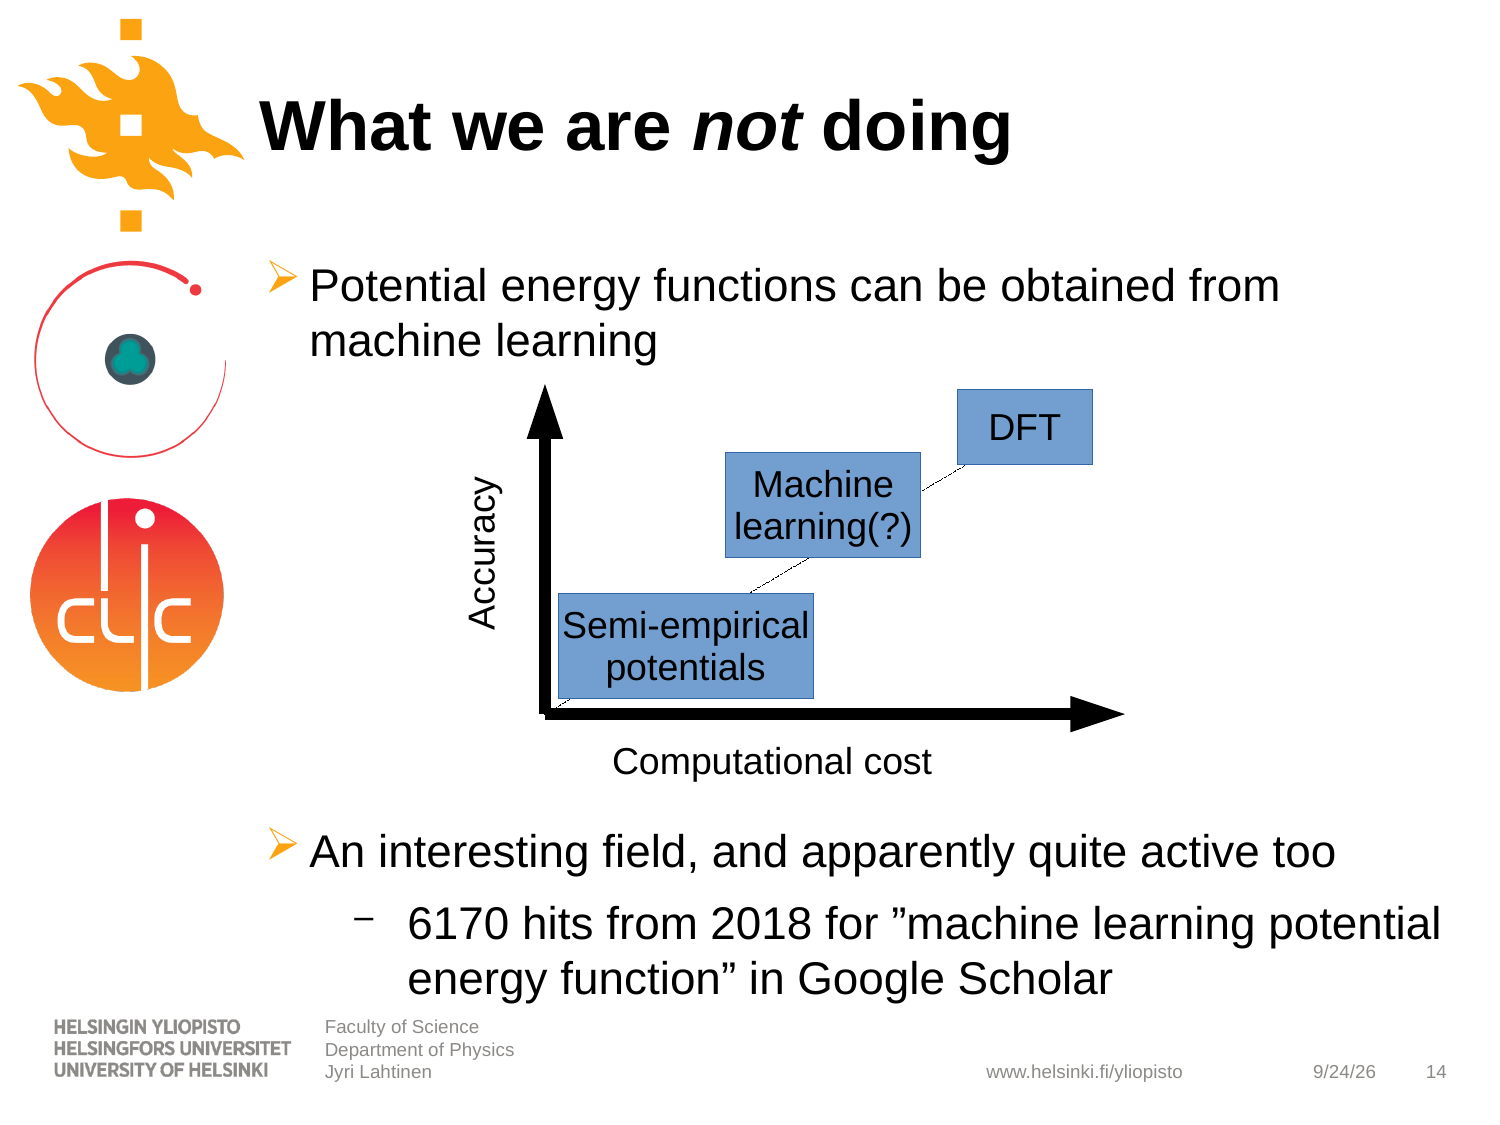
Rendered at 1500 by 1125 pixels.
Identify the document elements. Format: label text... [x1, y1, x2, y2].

slide_number <number> [1376, 1011, 1447, 1083]
title What we are not doing [259, 30, 1447, 214]
picture [53, 1017, 292, 1079]
footer Faculty of Science Department of Physics Jyri Lahtinen [324, 1011, 750, 1083]
text_box Computational cost [597, 732, 948, 790]
text_box Semi-empirical potentials [558, 593, 814, 699]
picture [0, 255, 272, 740]
list Potential energy functions can be obtained from machine learning An interesting field, and apparently quite active too 6170 hits from 2018 for ”machine learning potential energy function” in Google Scholar [265, 255, 1447, 988]
text_box Accuracy [453, 461, 511, 646]
text_box Machine learning(?) [725, 452, 921, 558]
slide_number 5/24/18 [1230, 1011, 1376, 1083]
text_box DFT [957, 389, 1093, 465]
